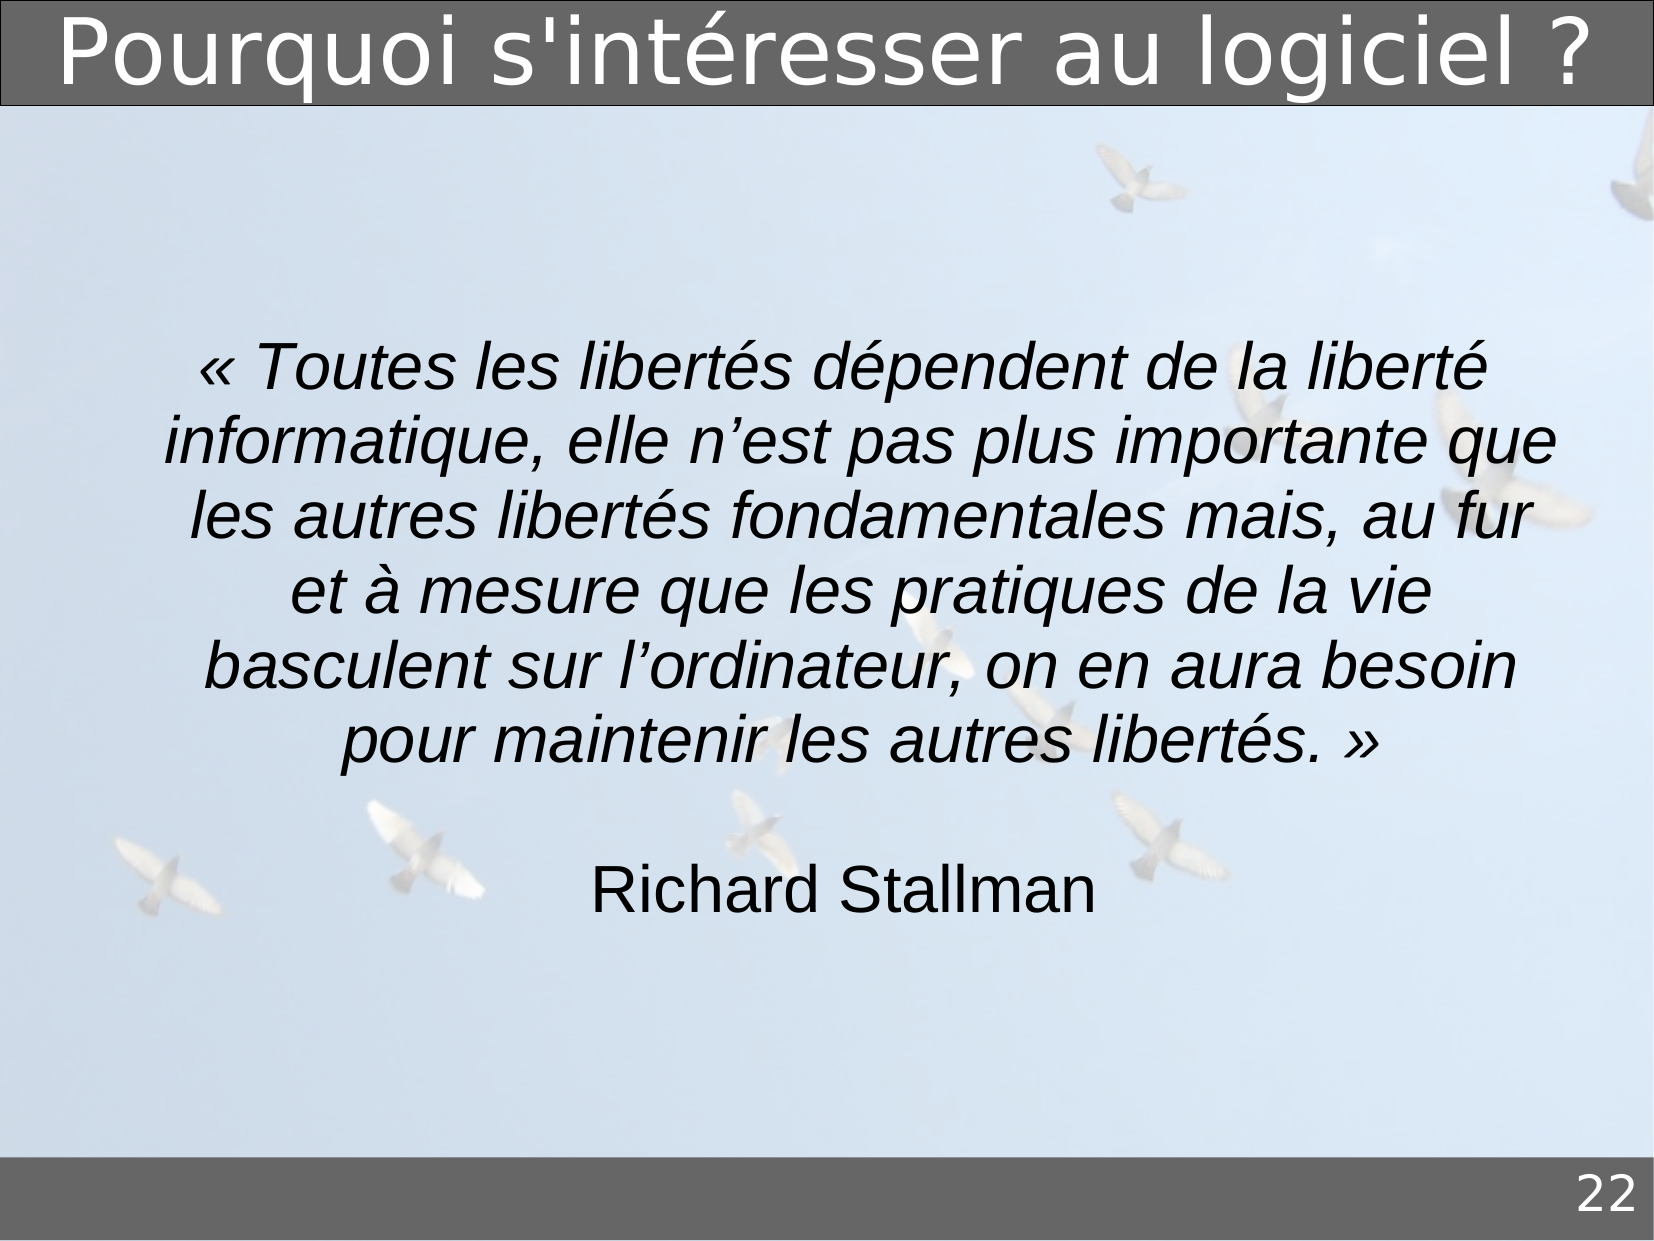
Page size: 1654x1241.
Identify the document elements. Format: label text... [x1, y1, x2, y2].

title Pourquoi s'intéresser au logiciel ? [0, 0, 1654, 107]
subtitle « Toutes les libertés dépendent de la liberté informatique, elle n’est pas plus importante que les autres libertés fondamentales mais, au fur et à mesure que les pratiques de la vie basculent sur l’ordinateur, on en aura besoin pour maintenir les autres libertés. » Richard Stallman [82, 154, 1571, 1102]
